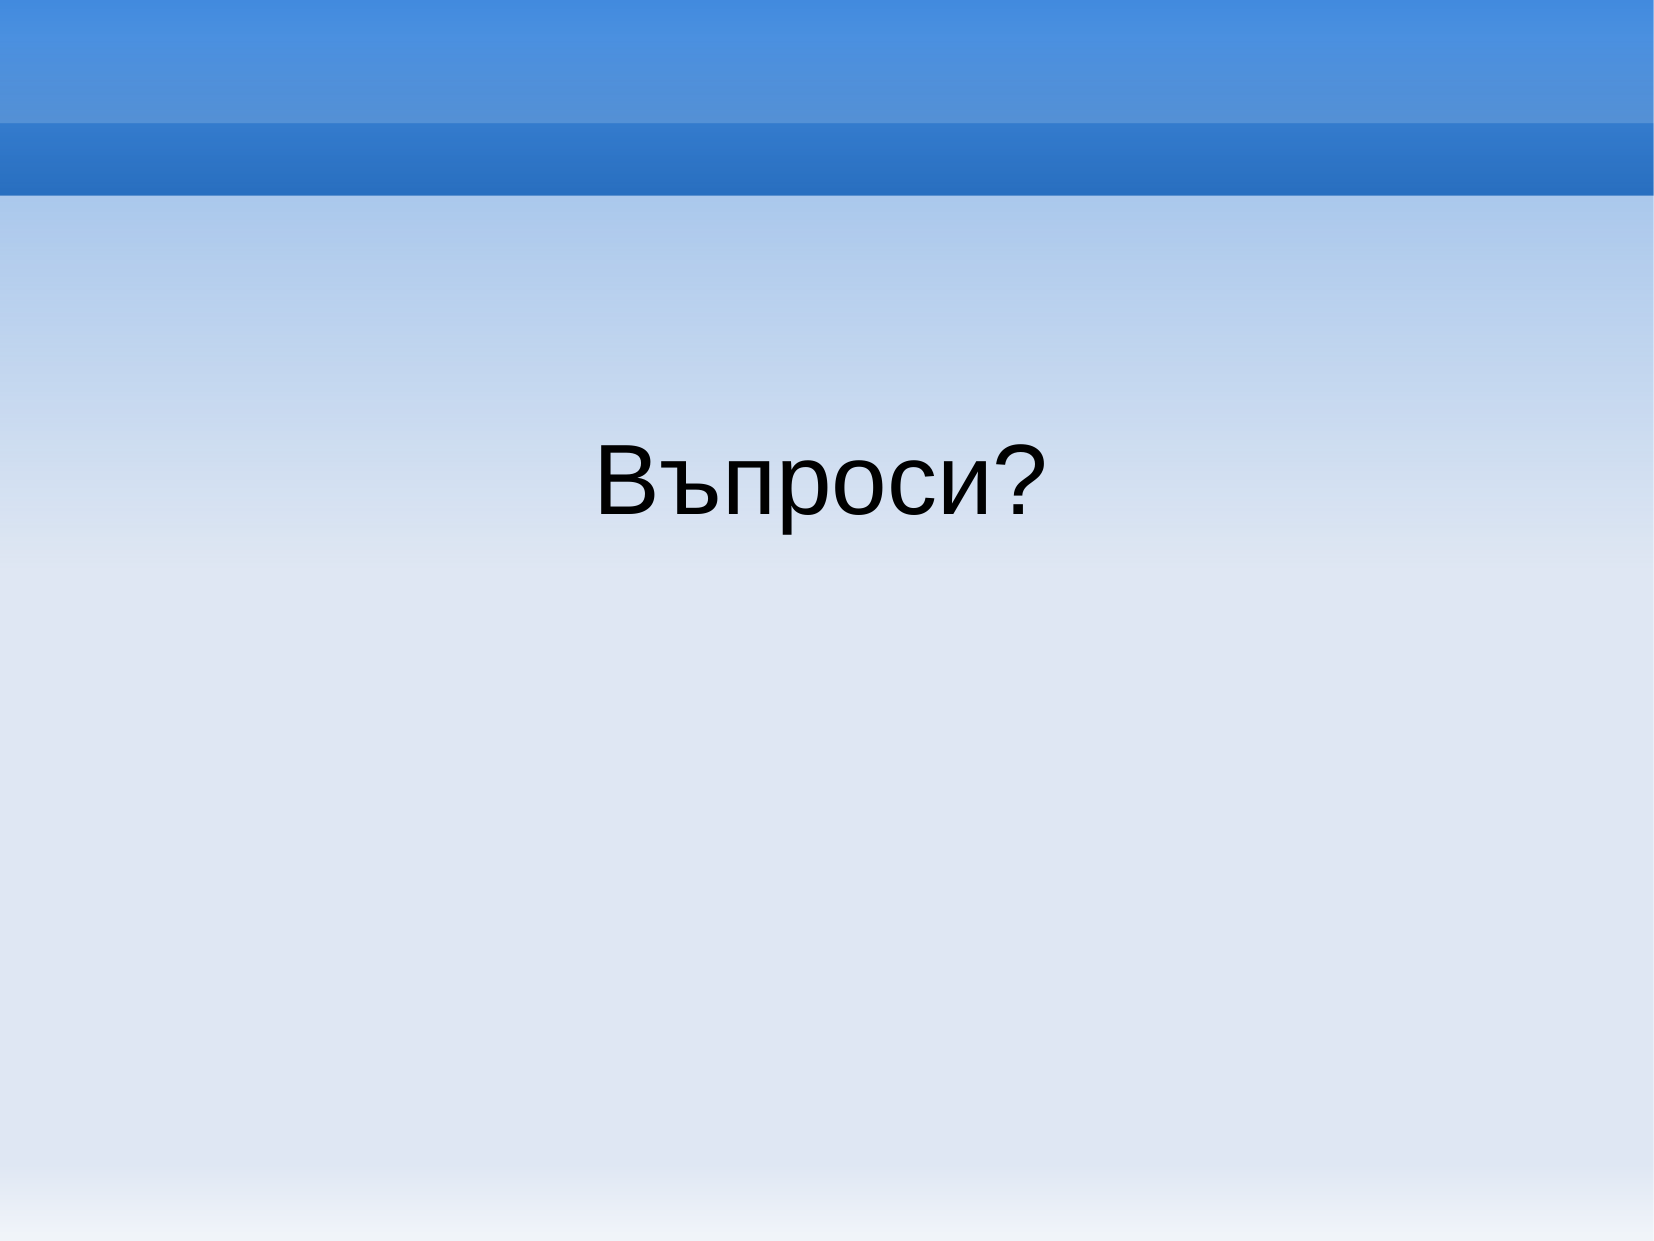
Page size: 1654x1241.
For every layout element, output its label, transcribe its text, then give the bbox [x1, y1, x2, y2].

picture [0, 0, 1654, 1241]
subtitle Въпроси? [76, 7, 1565, 1102]
